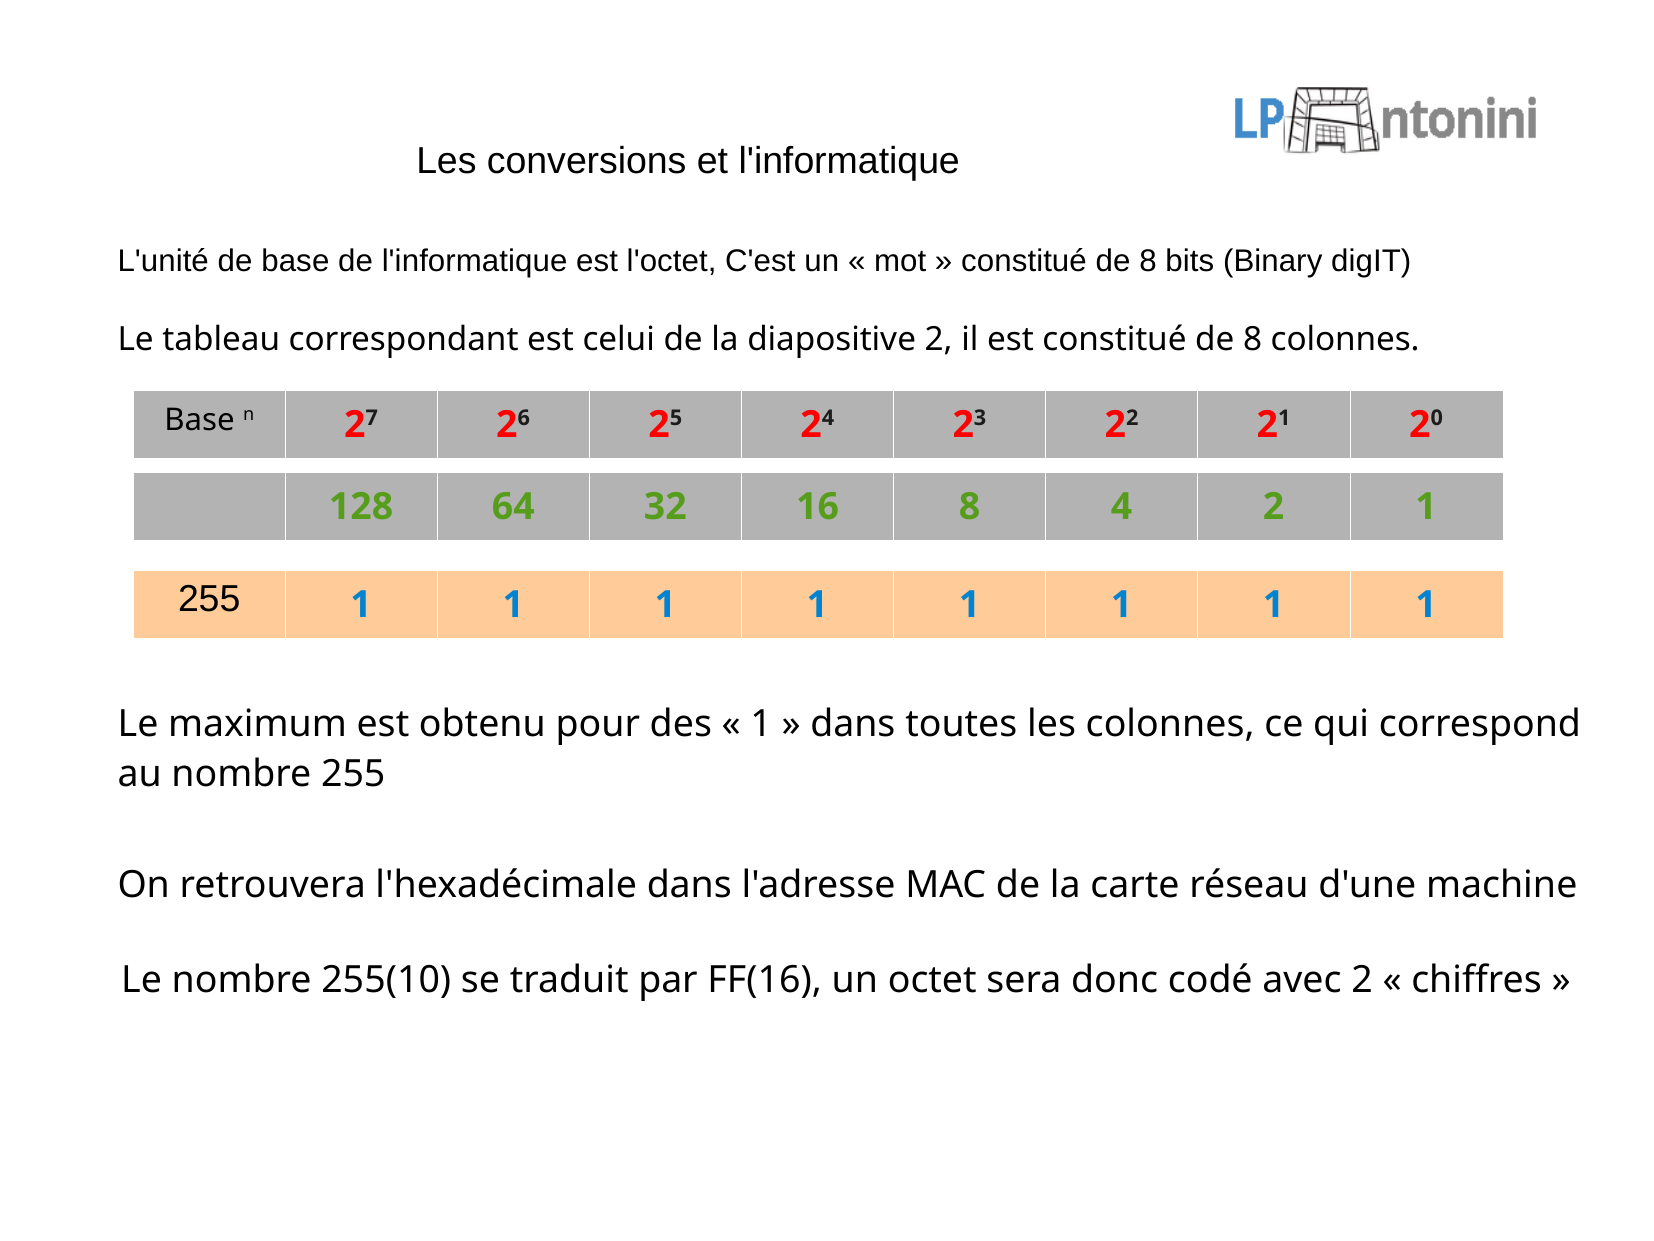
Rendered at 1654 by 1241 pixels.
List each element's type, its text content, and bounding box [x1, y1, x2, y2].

table_header 23 [894, 391, 1045, 458]
table_header 64 [438, 473, 589, 540]
table_header 16 [742, 473, 893, 540]
picture [1228, 82, 1548, 160]
text_box Le maximum est obtenu pour des « 1 » dans toutes les colonnes, ce qui correspond au nombre 255 [102, 688, 1583, 809]
table_header Base n [134, 391, 285, 458]
table_header 1 [1351, 473, 1503, 540]
table_header 255 [134, 571, 285, 638]
text_box L'unité de base de l'informatique est l'octet, C'est un « mot » constitué de 8 bits (Binary digIT) [102, 236, 1429, 286]
table_header 1 [742, 571, 893, 638]
table_header 22 [1046, 391, 1197, 458]
table_header 1 [894, 571, 1045, 638]
table_header 1 [438, 571, 589, 638]
table_header 2 [1198, 473, 1350, 540]
table_header 27 [286, 391, 437, 458]
table_header 1 [1198, 571, 1350, 638]
table_header 4 [1046, 473, 1197, 540]
table_header 1 [286, 571, 437, 638]
table_header 1 [1046, 571, 1197, 638]
table_header 1 [1351, 571, 1503, 638]
table_header 21 [1198, 391, 1350, 458]
table_header 26 [438, 391, 589, 458]
table_header 128 [286, 473, 437, 540]
table_header 20 [1351, 391, 1503, 458]
table_header 25 [590, 391, 741, 458]
table_header 32 [590, 473, 741, 540]
table_header 1 [590, 571, 741, 638]
table_header 24 [742, 391, 893, 458]
text_box Le tableau correspondant est celui de la diapositive 2, il est constitué de 8 colonnes. [102, 307, 1454, 369]
table_header [134, 473, 285, 540]
table_header 8 [894, 473, 1045, 540]
text_box Le nombre 255(10) se traduit par FF(16), un octet sera donc codé avec 2 « chiffres » [106, 944, 1630, 1040]
text_box Les conversions et l'informatique [401, 132, 1040, 201]
text_box On retrouvera l'hexadécimale dans l'adresse MAC de la carte réseau d'une machine [102, 850, 1599, 945]
